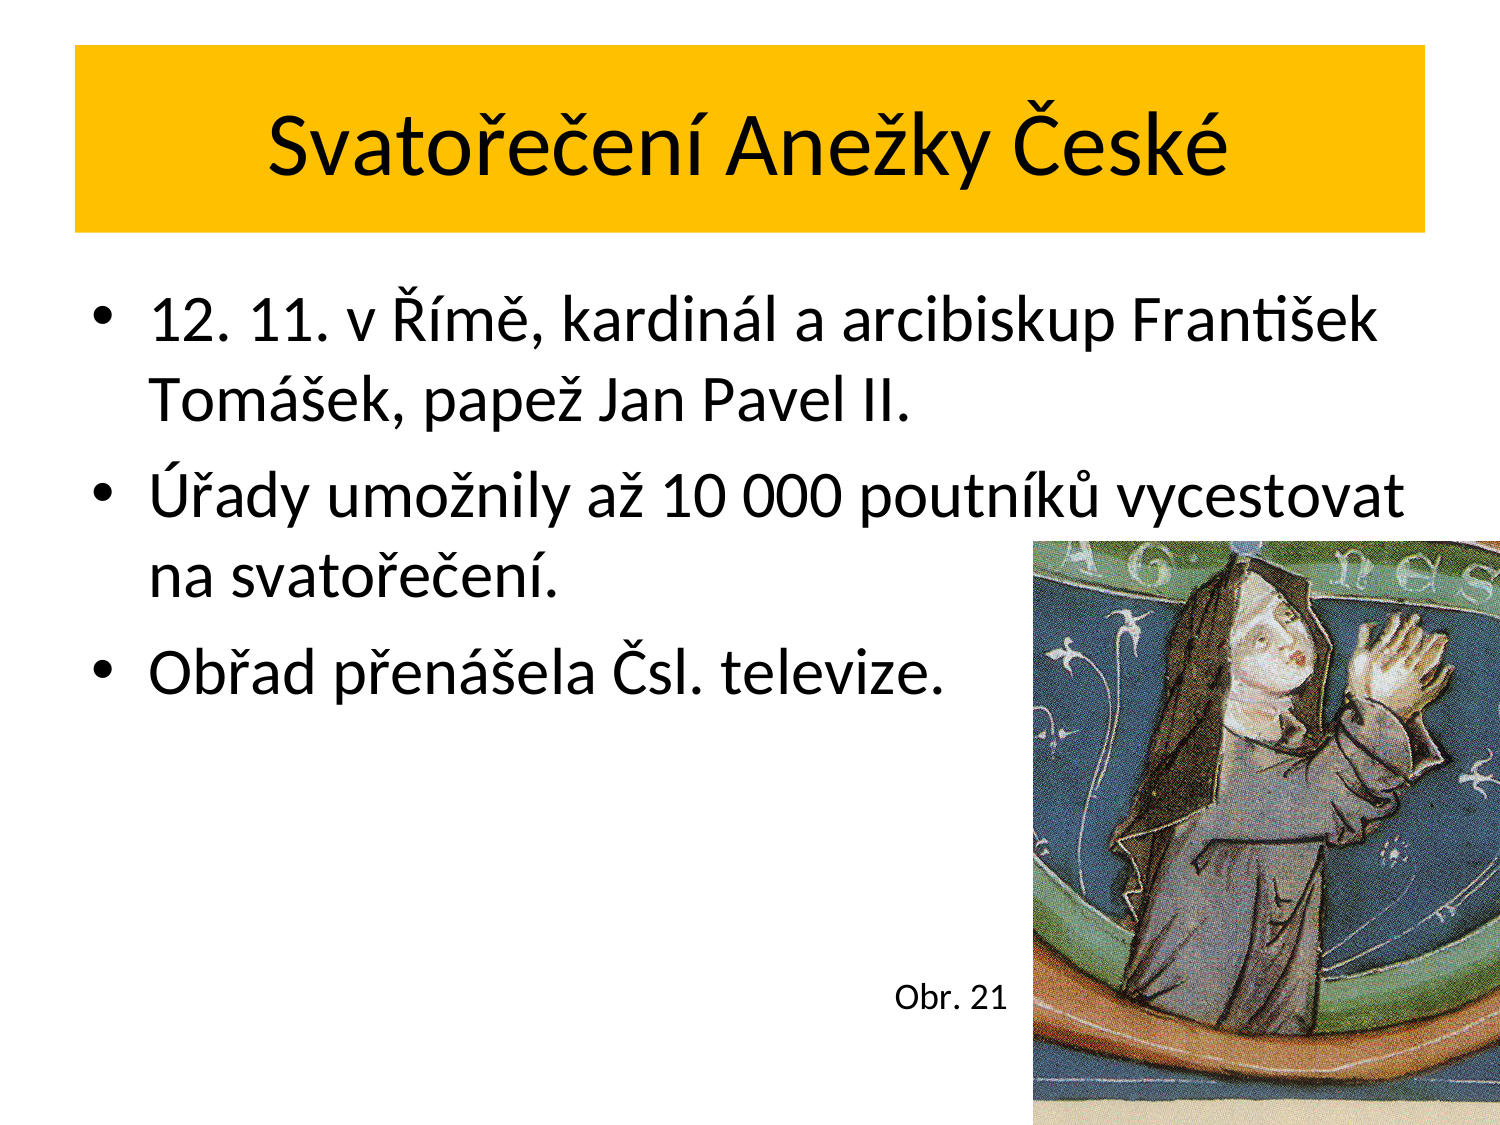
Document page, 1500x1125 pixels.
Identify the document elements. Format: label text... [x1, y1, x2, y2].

list 12. 11. v Římě, kardinál a arcibiskup František Tomášek, papež Jan Pavel II. Úřady umožnily až 10 000 poutníků vycestovat na svatořečení. Obřad přenášela Čsl. televize. [76, 267, 1427, 1010]
text_box Obr. 21 [879, 964, 1199, 1025]
title Svatořečení Anežky České [75, 45, 1426, 233]
picture [1033, 541, 1500, 1125]
